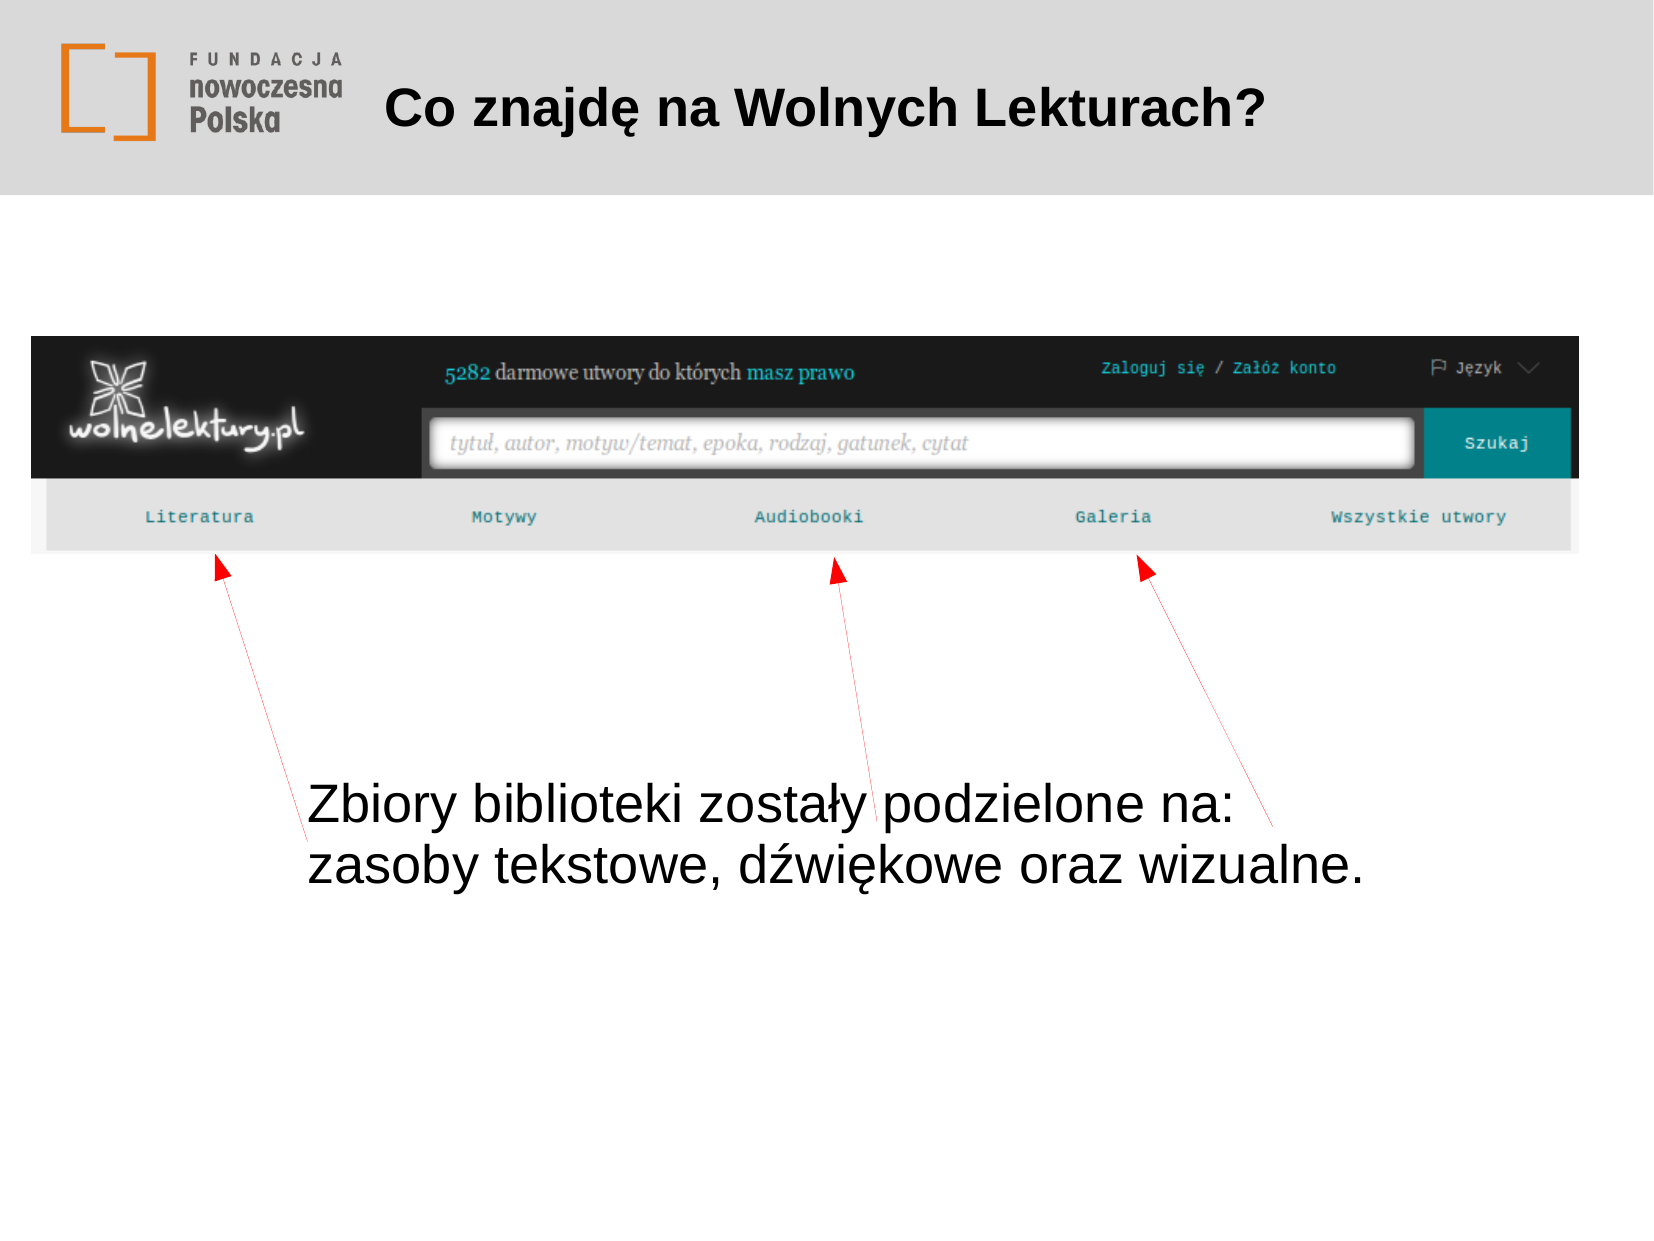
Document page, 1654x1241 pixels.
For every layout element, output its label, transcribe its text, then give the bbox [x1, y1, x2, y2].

picture [58, 34, 345, 154]
picture [31, 336, 1579, 554]
text_box Co znajdę na Wolnych Lekturach? [0, 0, 1654, 196]
text_box Zbiory biblioteki zostały podzielone na: zasoby tekstowe, dźwiękowe oraz wizualne. [292, 766, 1404, 1021]
